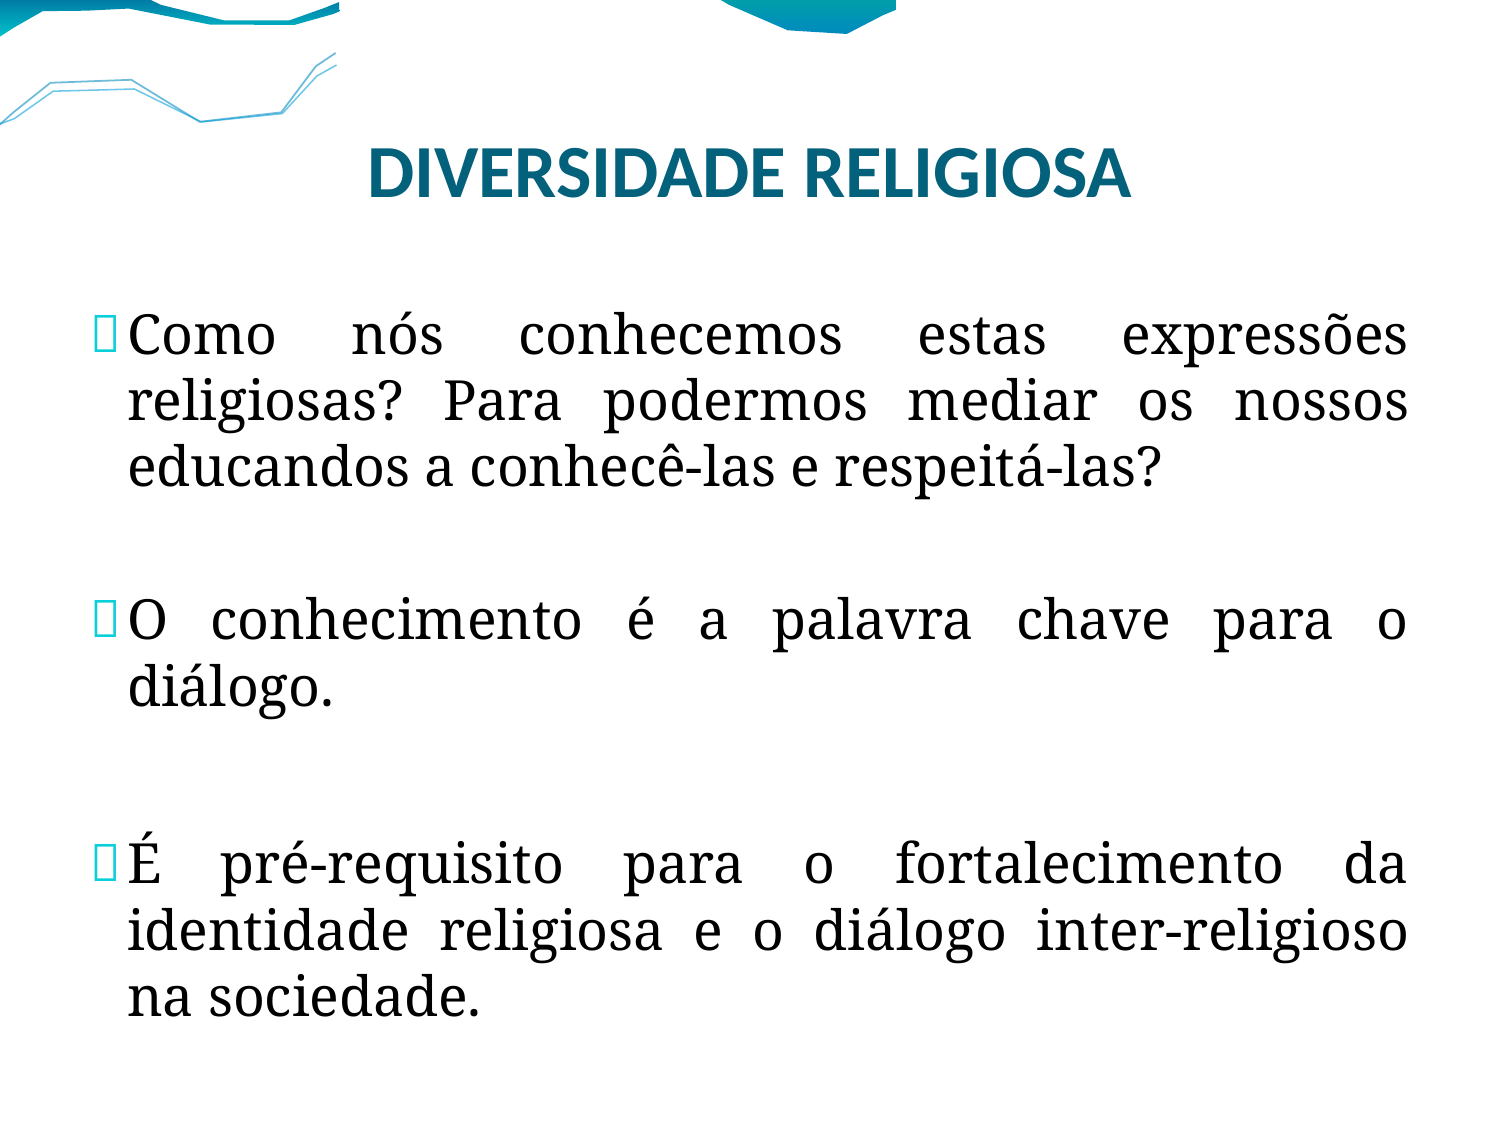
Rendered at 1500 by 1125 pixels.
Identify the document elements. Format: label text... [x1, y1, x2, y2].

list Como nós conhecemos estas expressões religiosas? Para podermos mediar os nossos educandos a conhecê-las e respeitá-las? O conhecimento é a palavra chave para o diálogo. É pré-requisito para o fortalecimento da identidade religiosa e o diálogo inter-religioso na sociedade. [75, 231, 1425, 1038]
title DIVERSIDADE RELIGIOSA [75, 115, 1425, 220]
